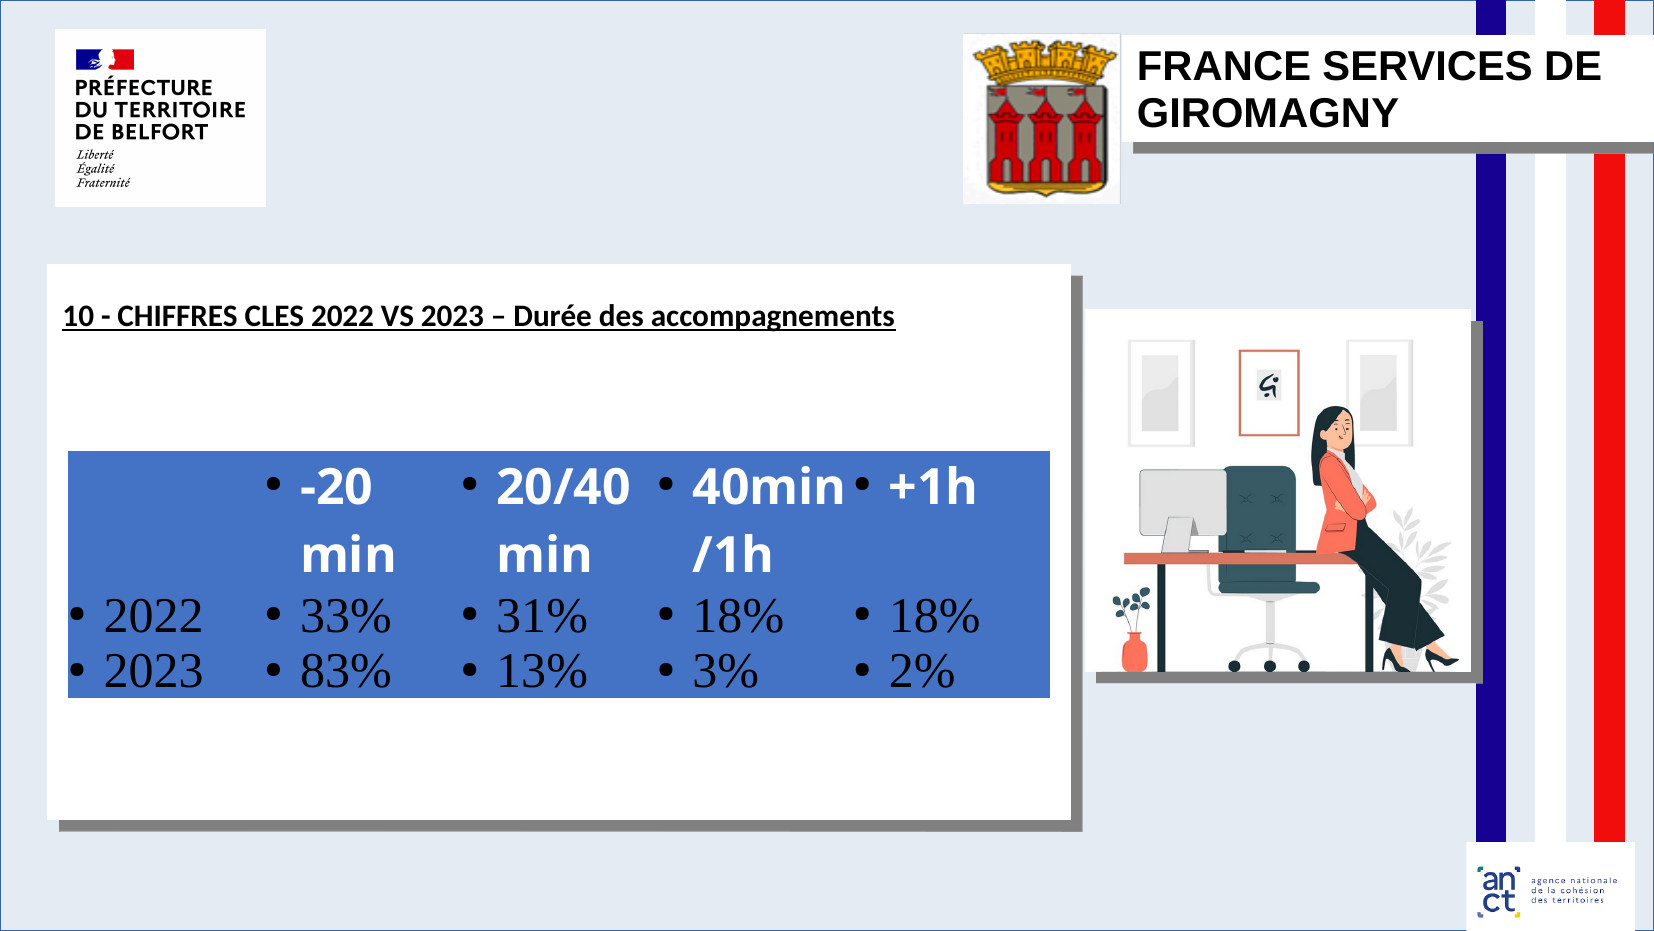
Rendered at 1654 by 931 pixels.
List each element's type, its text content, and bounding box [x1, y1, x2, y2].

table_cell 83% [265, 643, 461, 698]
table_cell 13% [461, 643, 657, 698]
table_cell 3% [657, 643, 853, 698]
table_cell 2023 [68, 643, 265, 698]
text_box FRANCE SERVICES DE GIROMAGNY [1123, 35, 1654, 142]
table_cell 18% [657, 588, 853, 643]
text_box [0, 0, 1654, 931]
table_cell 2% [853, 643, 1050, 698]
table_header 20/40 min [461, 451, 657, 588]
table_cell 18% [853, 588, 1050, 643]
table_header [68, 451, 265, 588]
text_box 10 - CHIFFRES CLES 2022 VS 2023 – Durée des accompagnements  réduction des durées de prise en charge - professionnalisation des agents [47, 264, 1071, 820]
table_cell 2022 [68, 588, 265, 643]
table_cell 31% [461, 588, 657, 643]
table_header +1h [853, 451, 1050, 588]
picture [1085, 309, 1471, 672]
table_header 40min/1h [657, 451, 853, 588]
table_cell 33% [265, 588, 461, 643]
picture [1466, 842, 1636, 931]
picture [55, 29, 266, 207]
picture [963, 32, 1123, 204]
table_header -20 min [265, 451, 461, 588]
